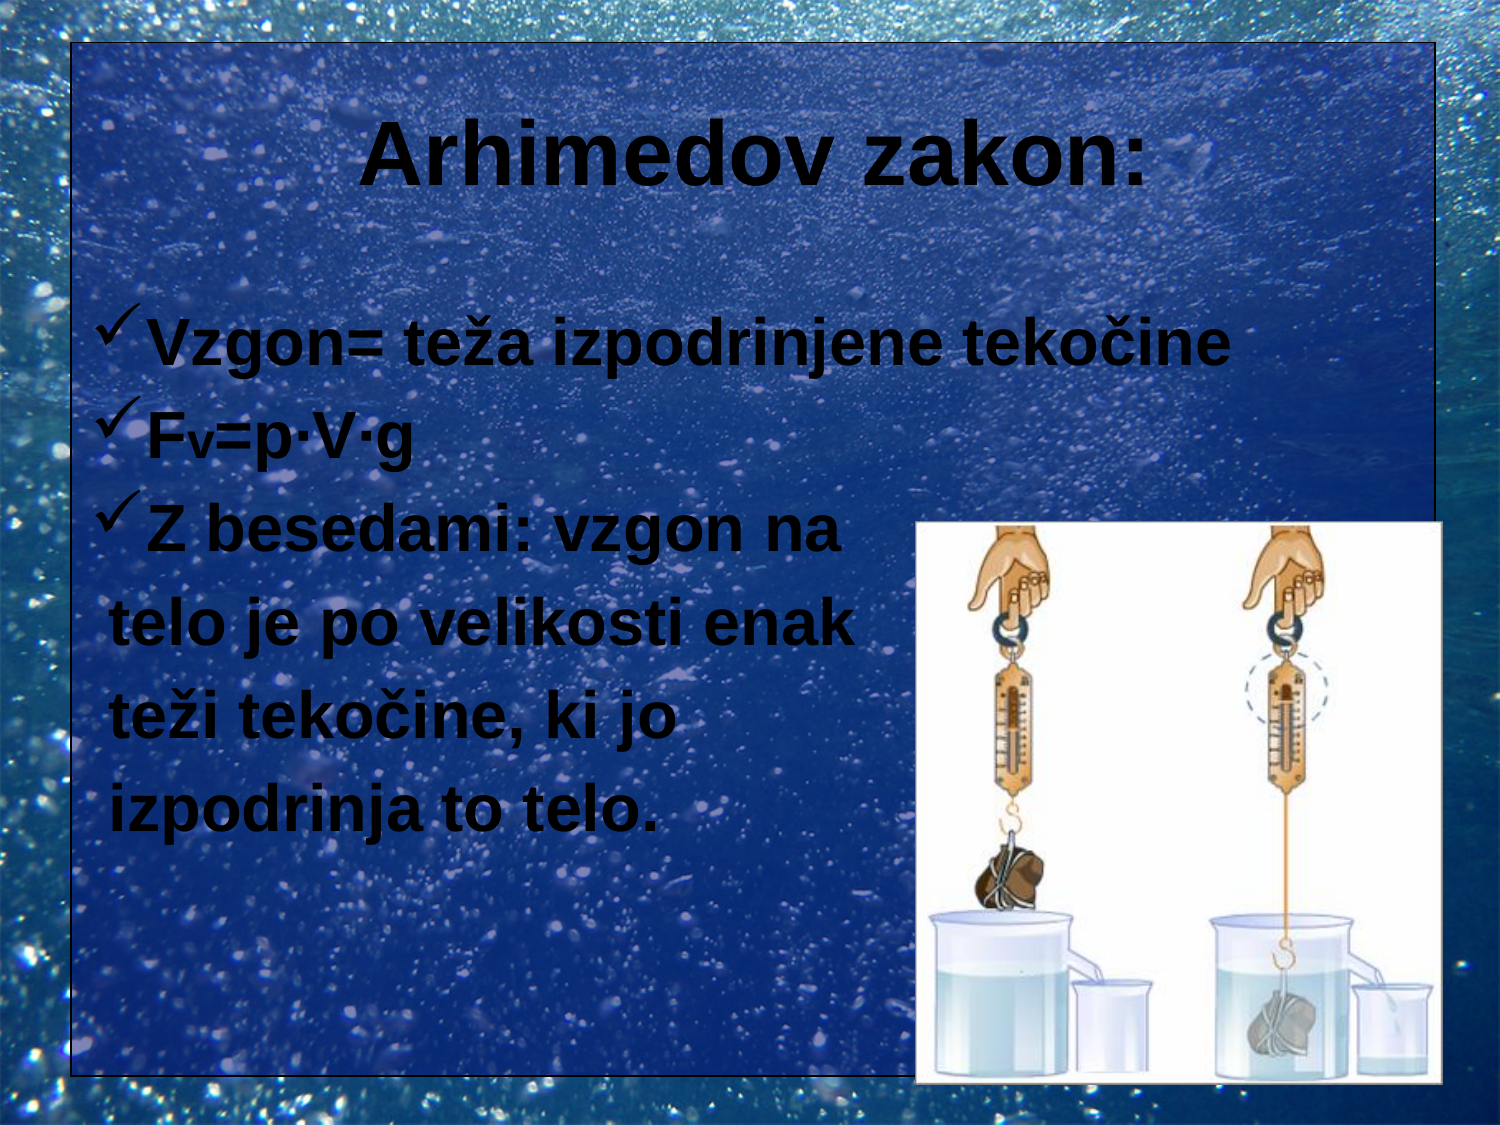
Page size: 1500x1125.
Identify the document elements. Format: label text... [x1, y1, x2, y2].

title Arhimedov zakon: [75, 48, 1436, 250]
picture [0, 0, 1500, 1125]
list Vzgon= teža izpodrinjene tekočine Fv=p∙V∙g Z besedami: vzgon na telo je po velikosti enak teži tekočine, ki jo izpodrinja to telo. [75, 290, 1436, 1077]
